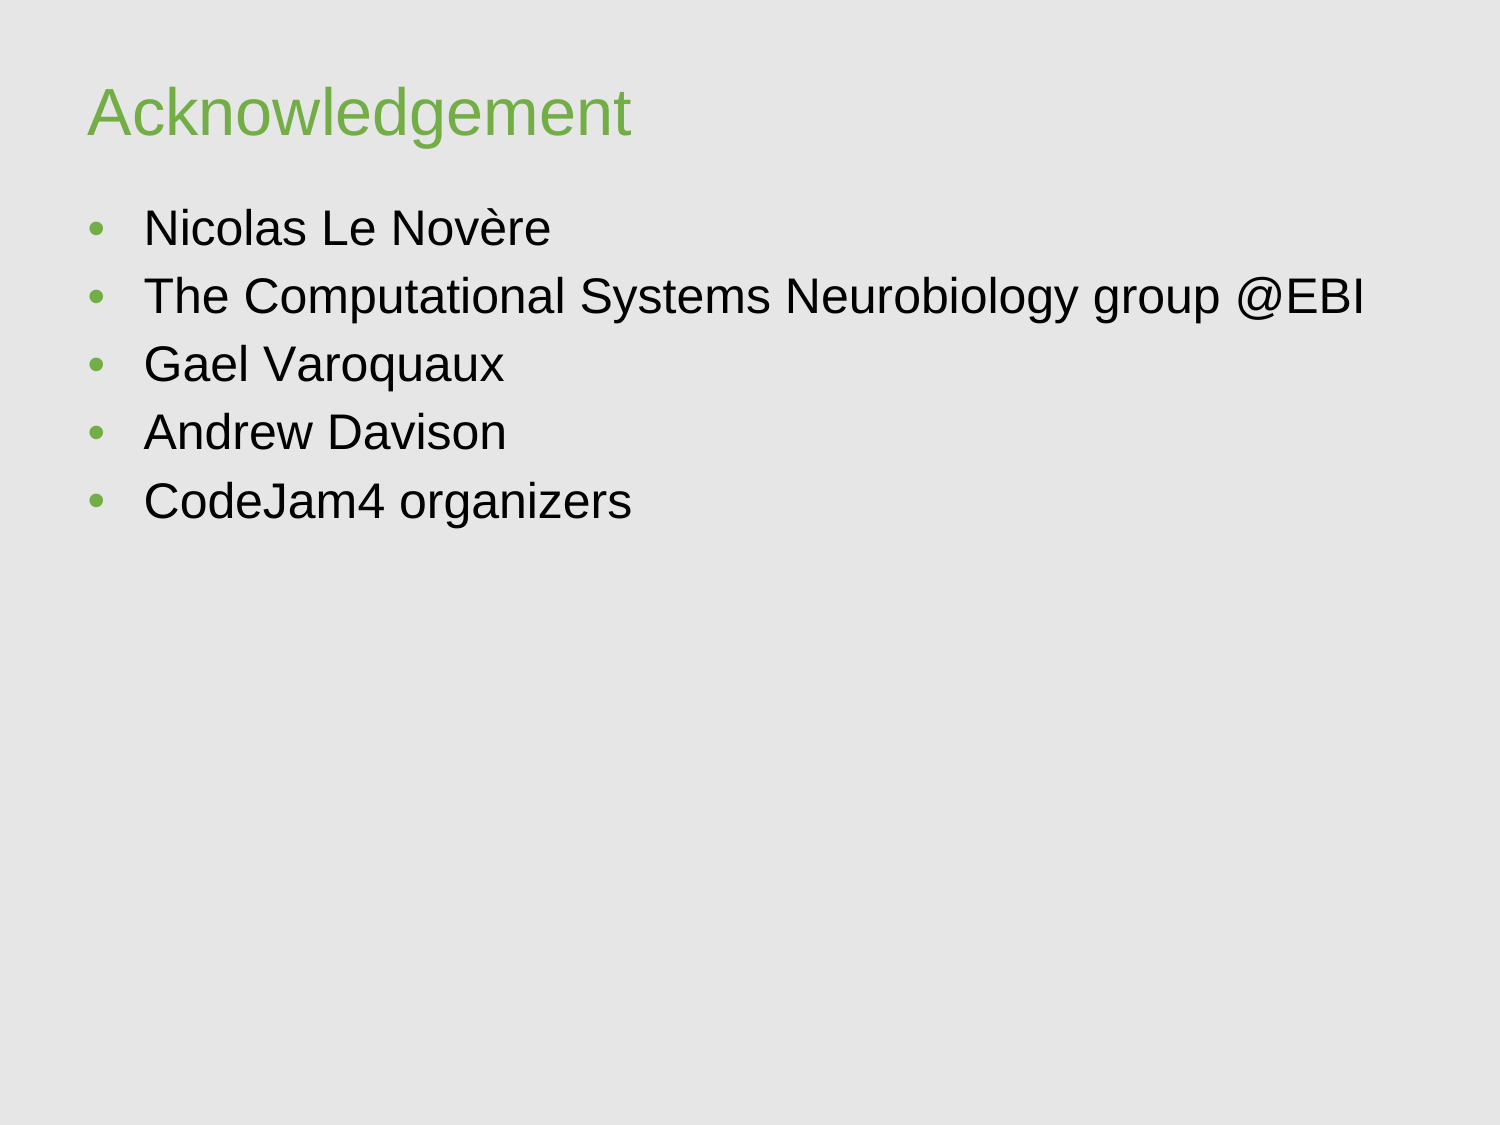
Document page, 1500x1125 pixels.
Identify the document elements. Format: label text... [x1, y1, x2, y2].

title Acknowledgement [87, 50, 1426, 176]
list Nicolas Le Novère The Computational Systems Neurobiology group @EBI Gael Varoquaux Andrew Davison CodeJam4 organizers [87, 199, 1426, 928]
